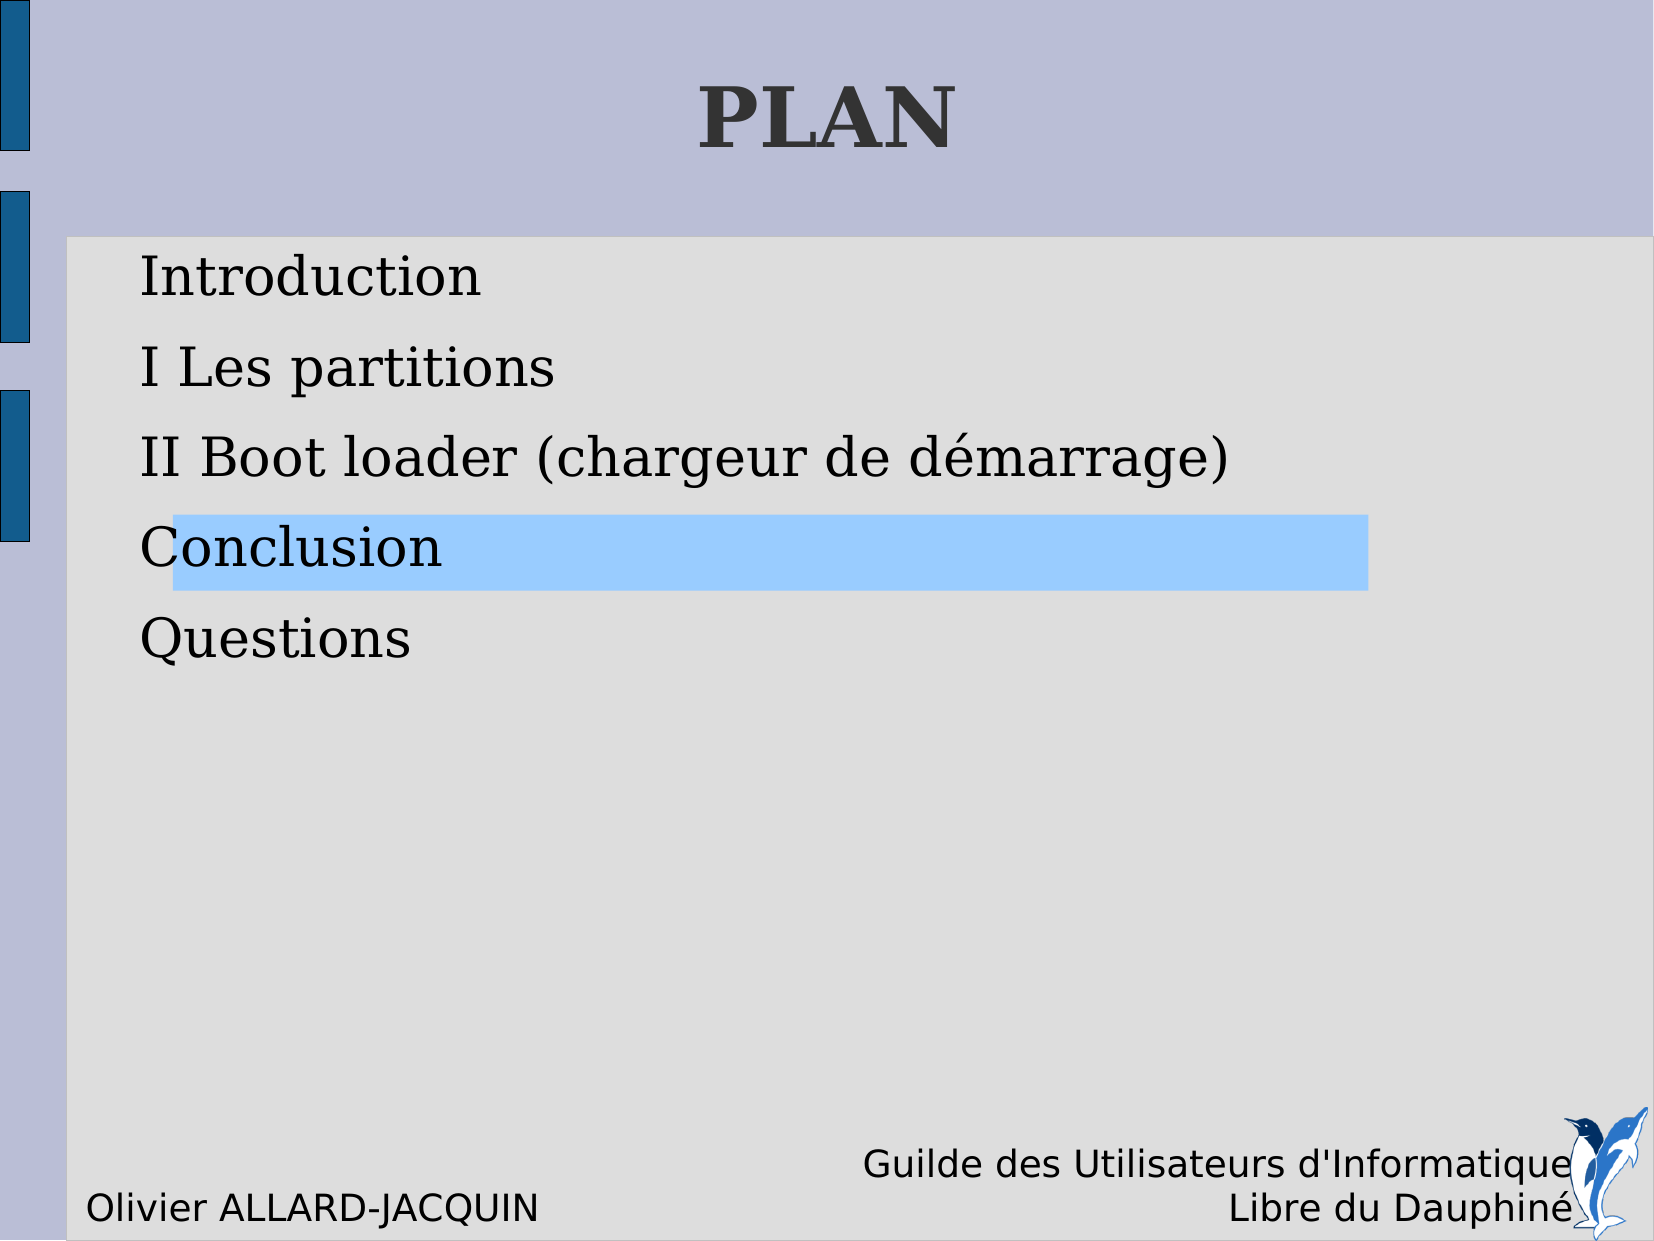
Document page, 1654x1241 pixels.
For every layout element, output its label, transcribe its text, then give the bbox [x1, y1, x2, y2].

list Introduction I Les partitions II Boot loader (chargeur de démarrage) Conclusion Questions [121, 245, 1315, 1132]
picture [1564, 1107, 1648, 1241]
title PLAN [121, 14, 1534, 222]
text_box [1315, 514, 1369, 591]
